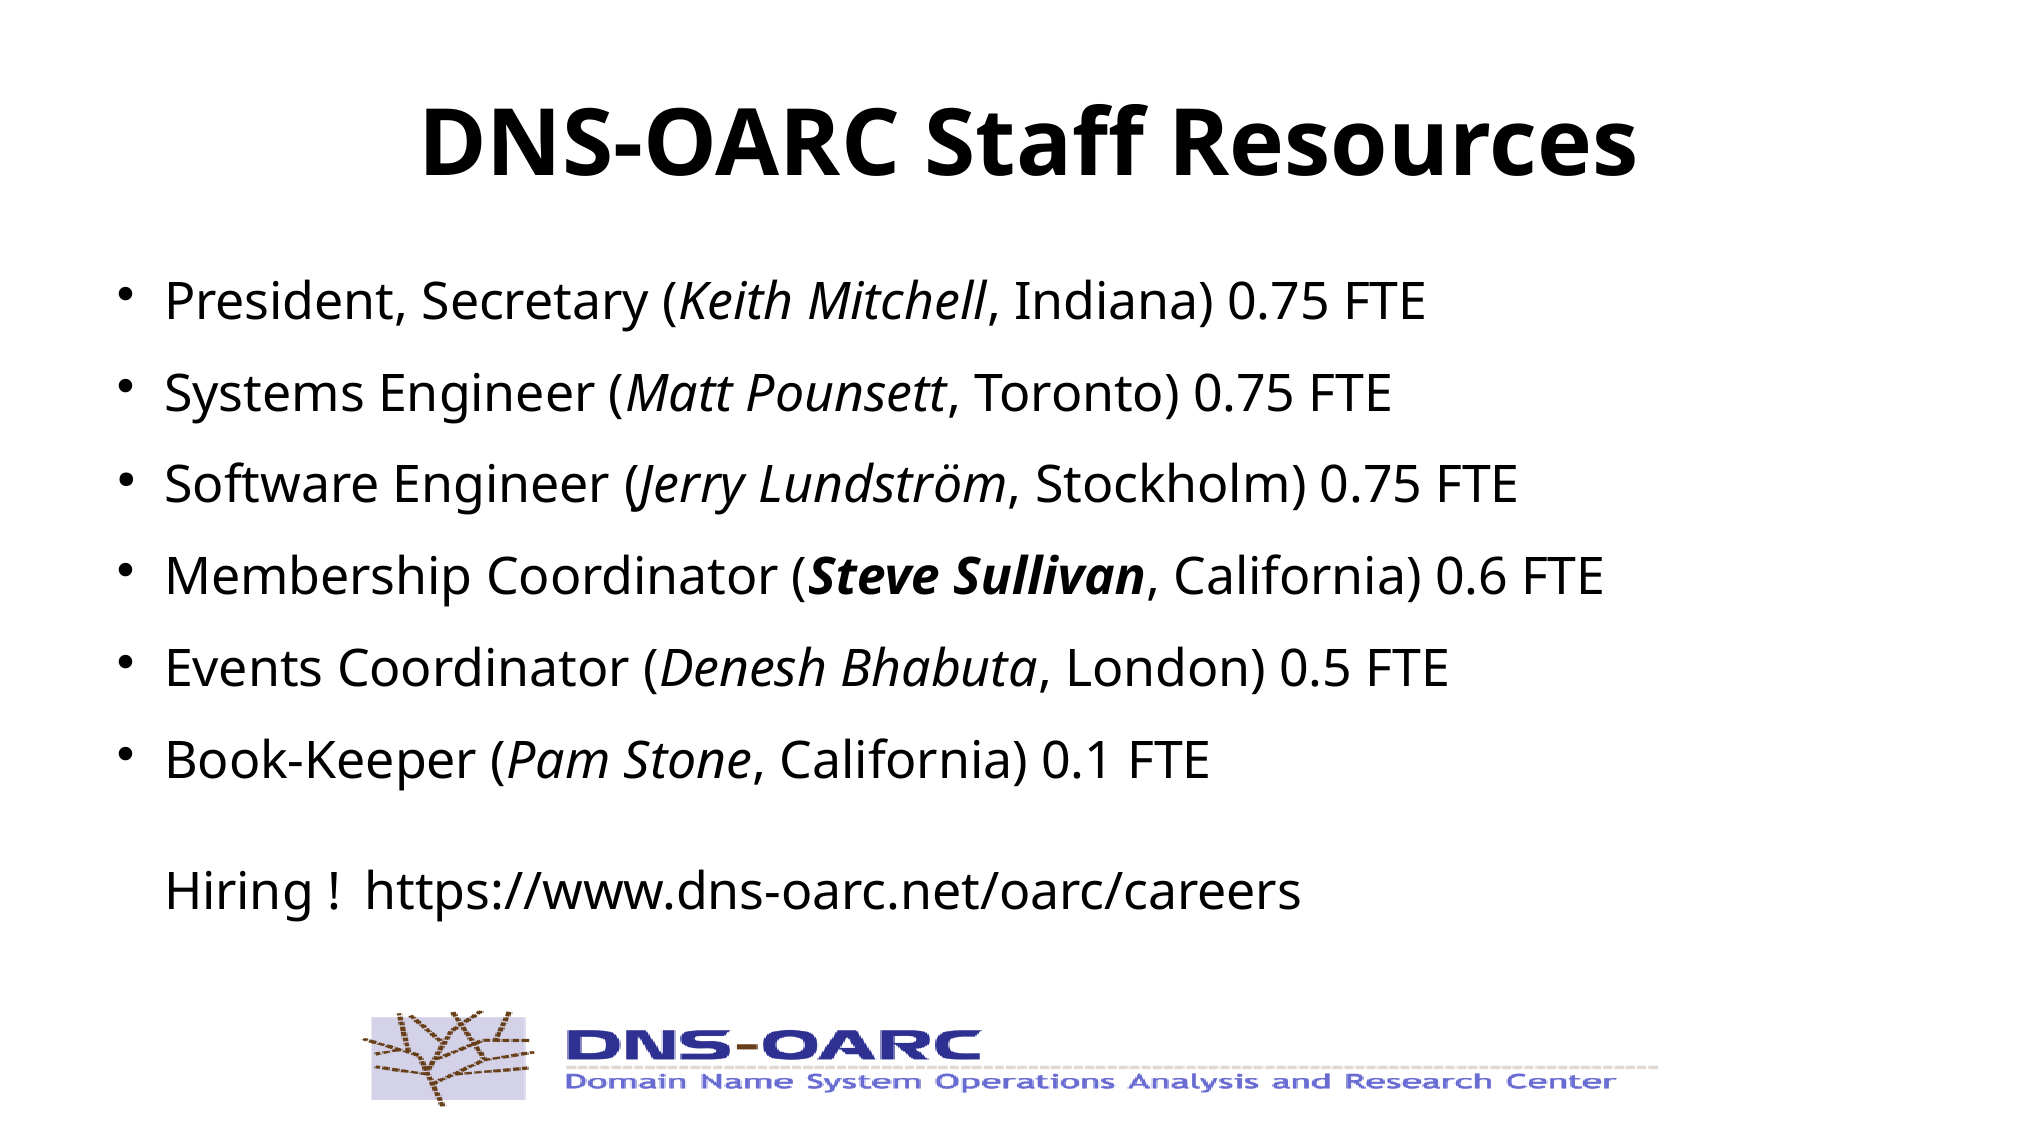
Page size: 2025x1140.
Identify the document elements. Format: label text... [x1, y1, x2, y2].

list President, Secretary (Keith Mitchell, Indiana) 0.75 FTE Systems Engineer (Matt Pounsett, Toronto) 0.75 FTE Software Engineer (Jerry Lundström, Stockholm) 0.75 FTE Membership Coordinator (Steve Sullivan, California) 0.6 FTE Events Coordinator (Denesh Bhabuta, London) 0.5 FTE Book-Keeper (Pam Stone, California) 0.1 FTE Hiring ! https://www.dns-oarc.net/oarc/careers [101, 266, 1924, 928]
title DNS-OARC Staff Resources [101, 45, 1924, 236]
picture [289, 1004, 1700, 1113]
